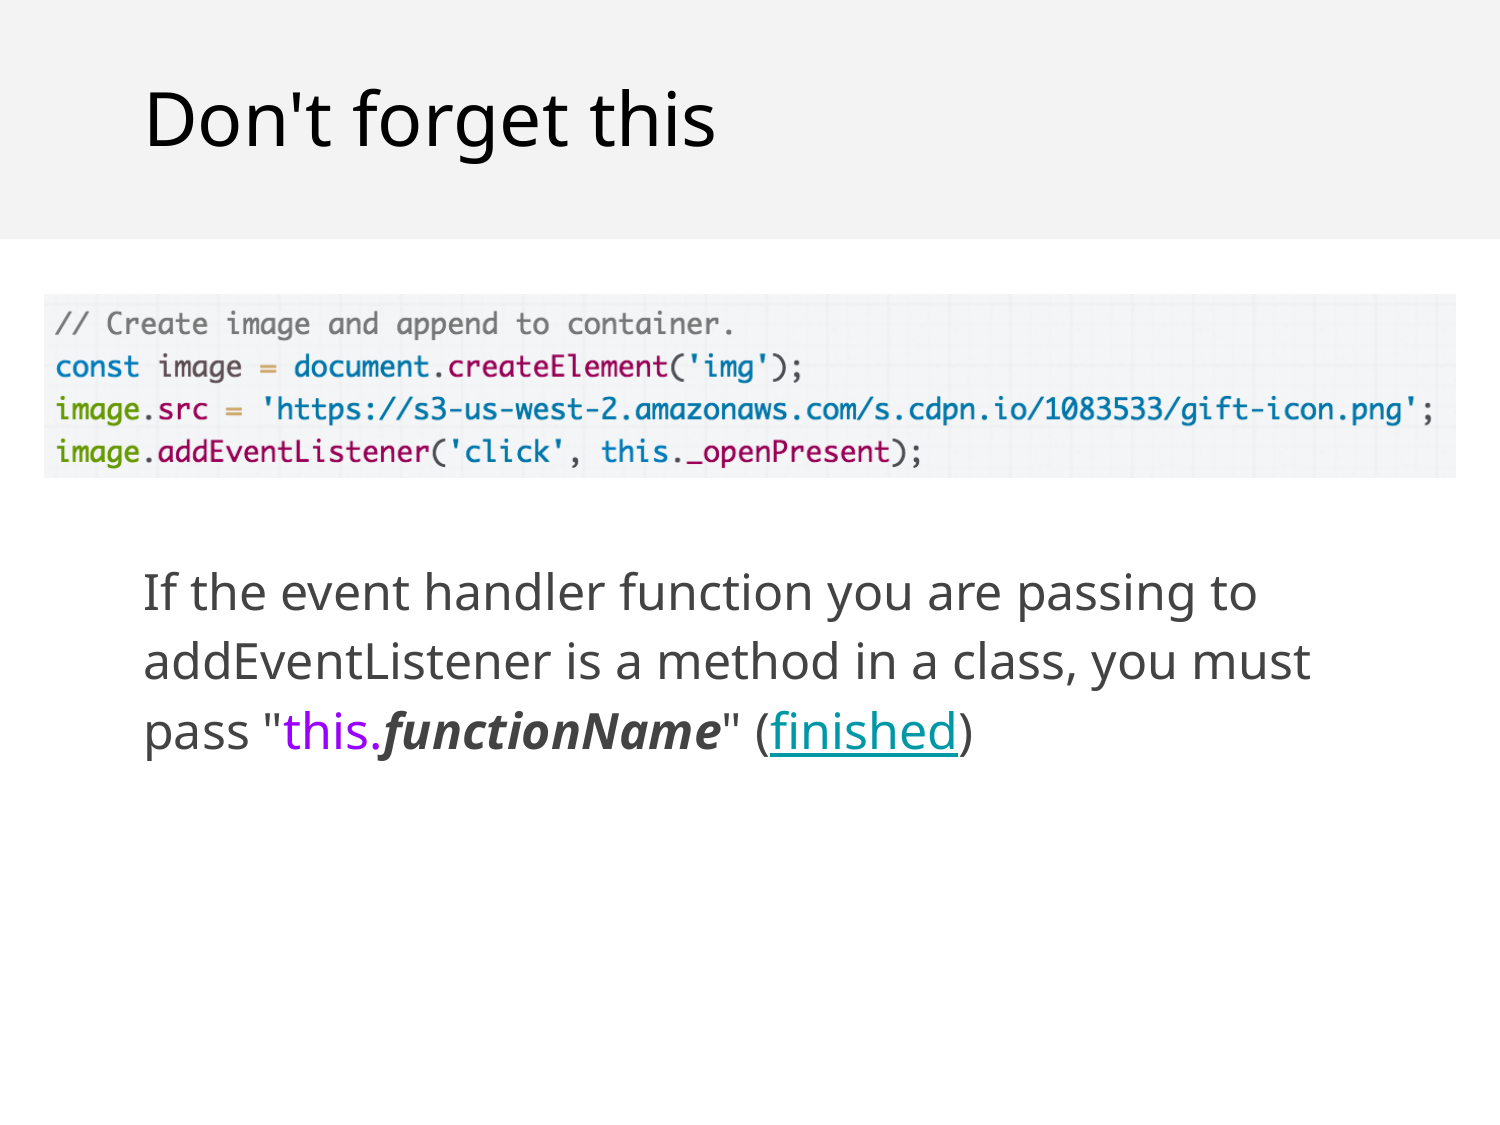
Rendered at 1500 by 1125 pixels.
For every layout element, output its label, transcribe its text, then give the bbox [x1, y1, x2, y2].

list If the event handler function you are passing to addEventListener is a method in a class, you must pass "this.functionName" (finished) [128, 536, 1372, 1004]
title Don't forget this [128, 56, 1372, 183]
picture [44, 294, 1456, 478]
